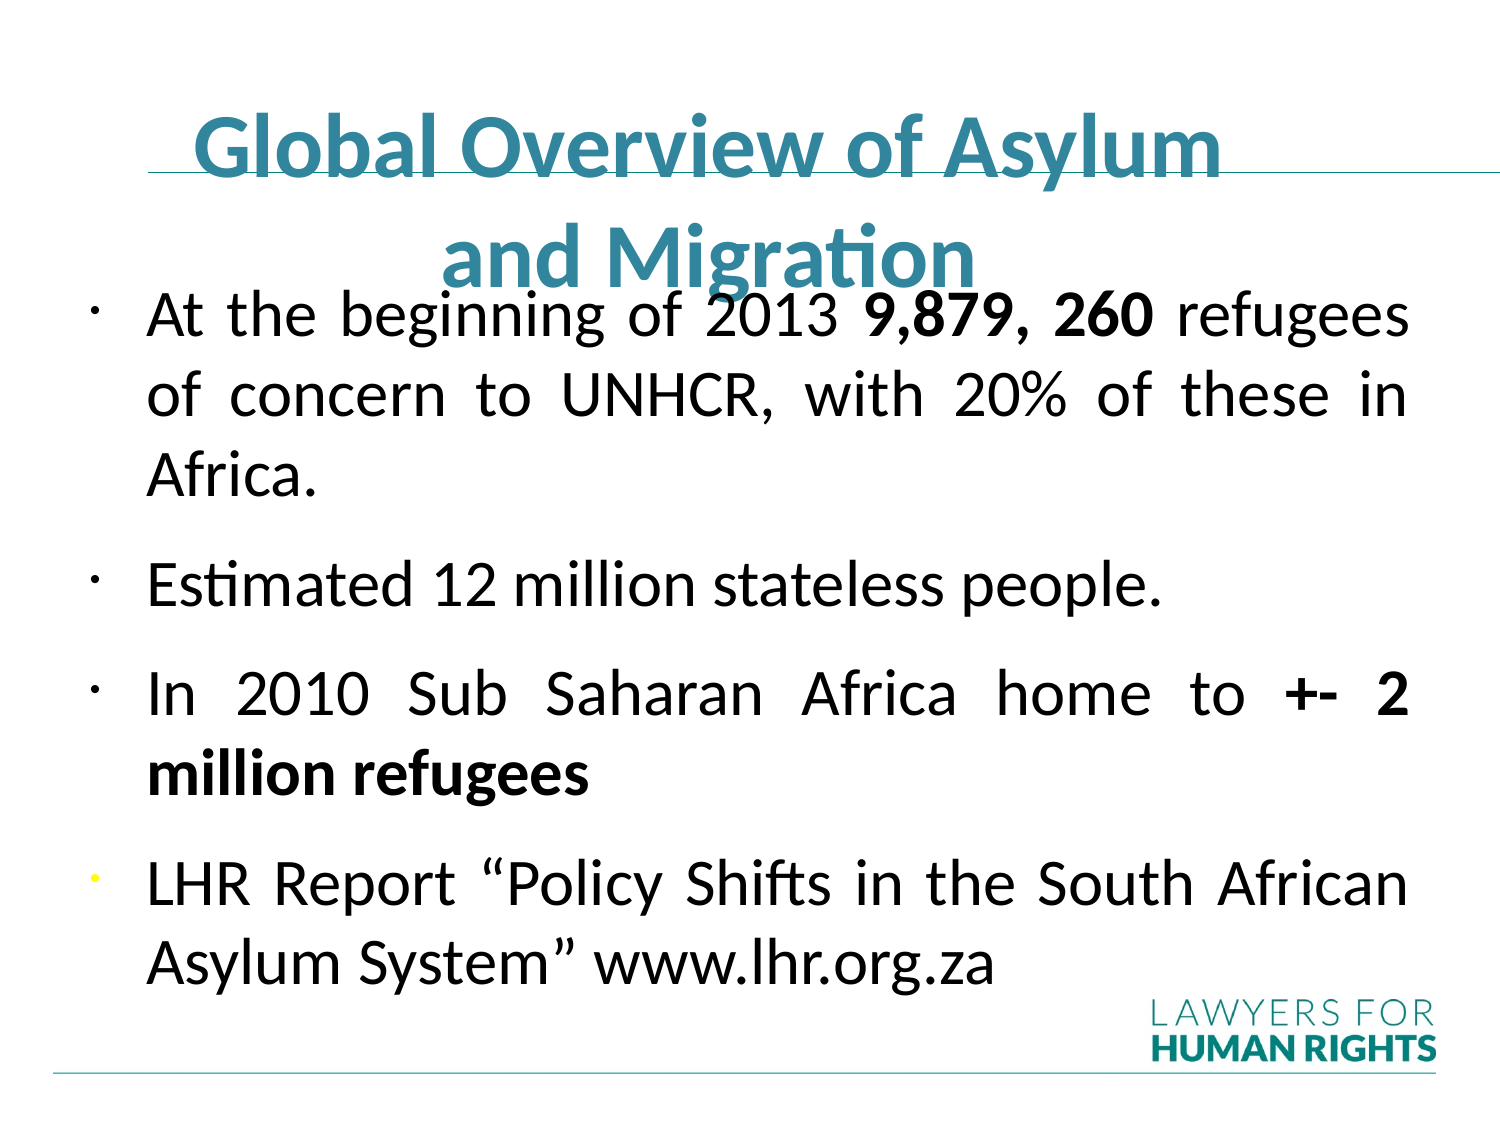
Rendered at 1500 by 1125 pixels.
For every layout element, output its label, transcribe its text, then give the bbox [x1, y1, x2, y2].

picture [53, 999, 1436, 1074]
list At the beginning of 2013 9,879, 260 refugees of concern to UNHCR, with 20% of these in Africa. Estimated 12 million stateless people. In 2010 Sub Saharan Africa home to +- 2 million refugees LHR Report “Policy Shifts in the South African Asylum System” www.lhr.org.za [75, 262, 1425, 1035]
title Global Overview of Asylum and Migration [123, 78, 1296, 197]
